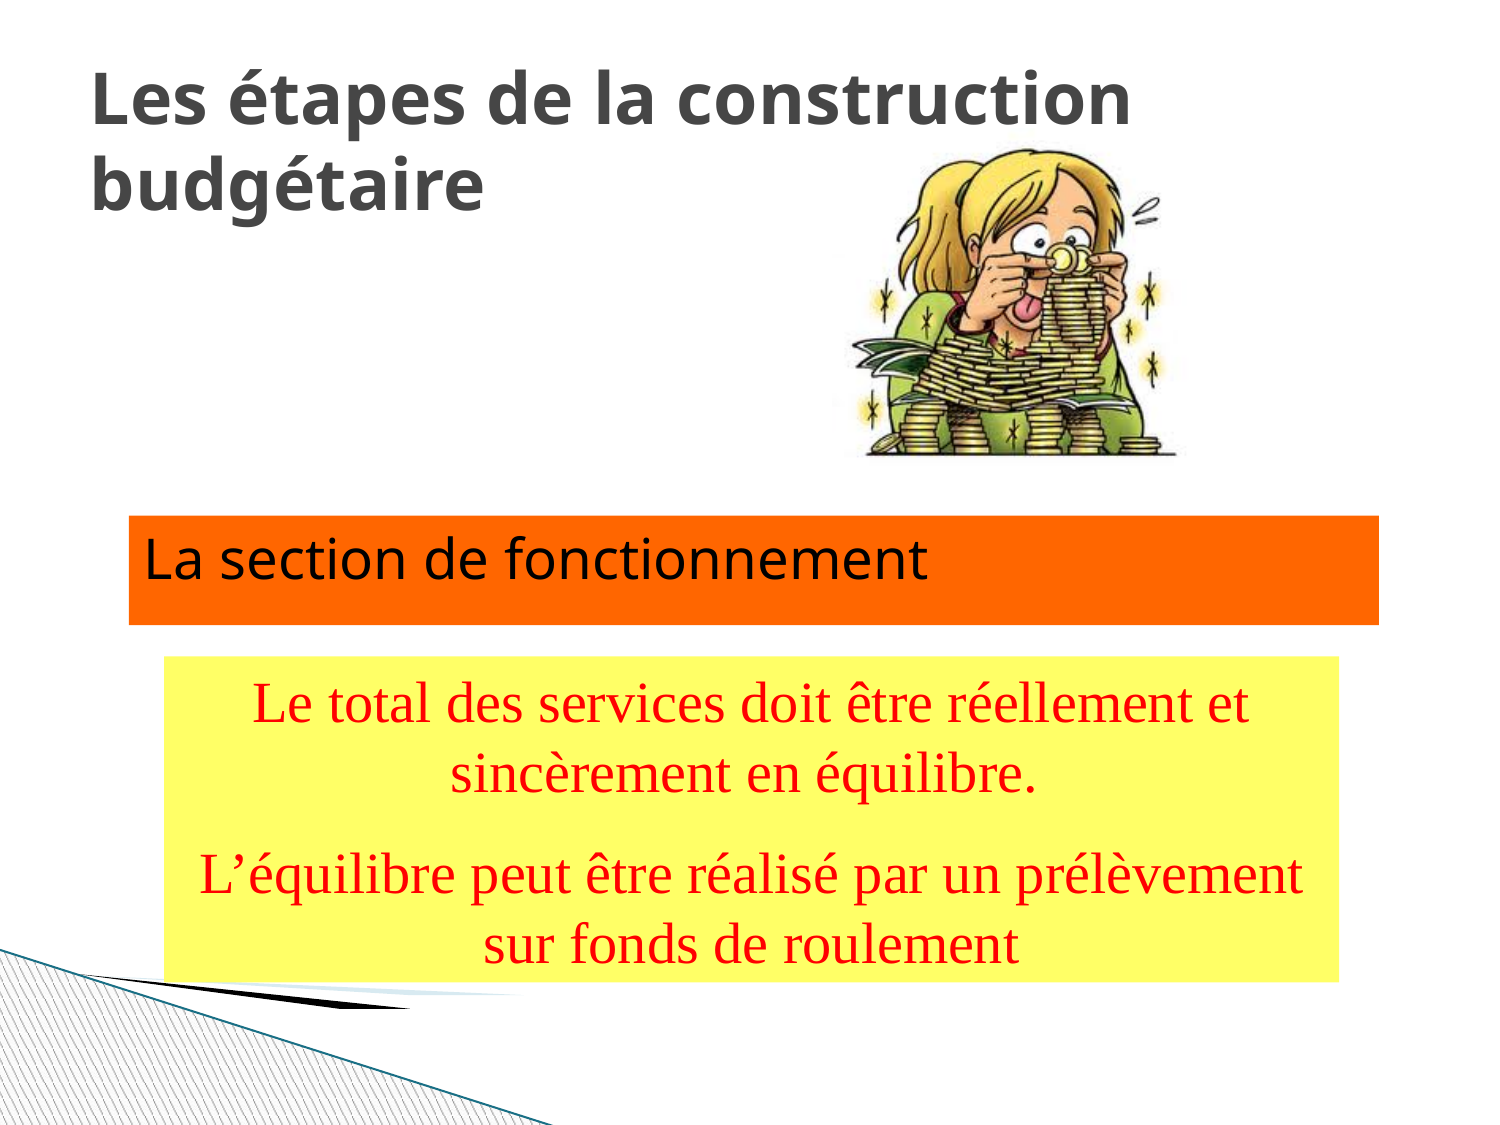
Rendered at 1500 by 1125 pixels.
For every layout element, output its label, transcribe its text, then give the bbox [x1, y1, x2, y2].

picture [832, 128, 1196, 475]
title Les étapes de la construction budgétaire [75, 45, 1425, 233]
list La section de fonctionnement [128, 515, 1379, 626]
text_box Le total des services doit être réellement et sincèrement en équilibre. L’équilibre peut être réalisé par un prélèvement sur fonds de roulement [164, 656, 1340, 983]
picture [0, 952, 543, 1125]
